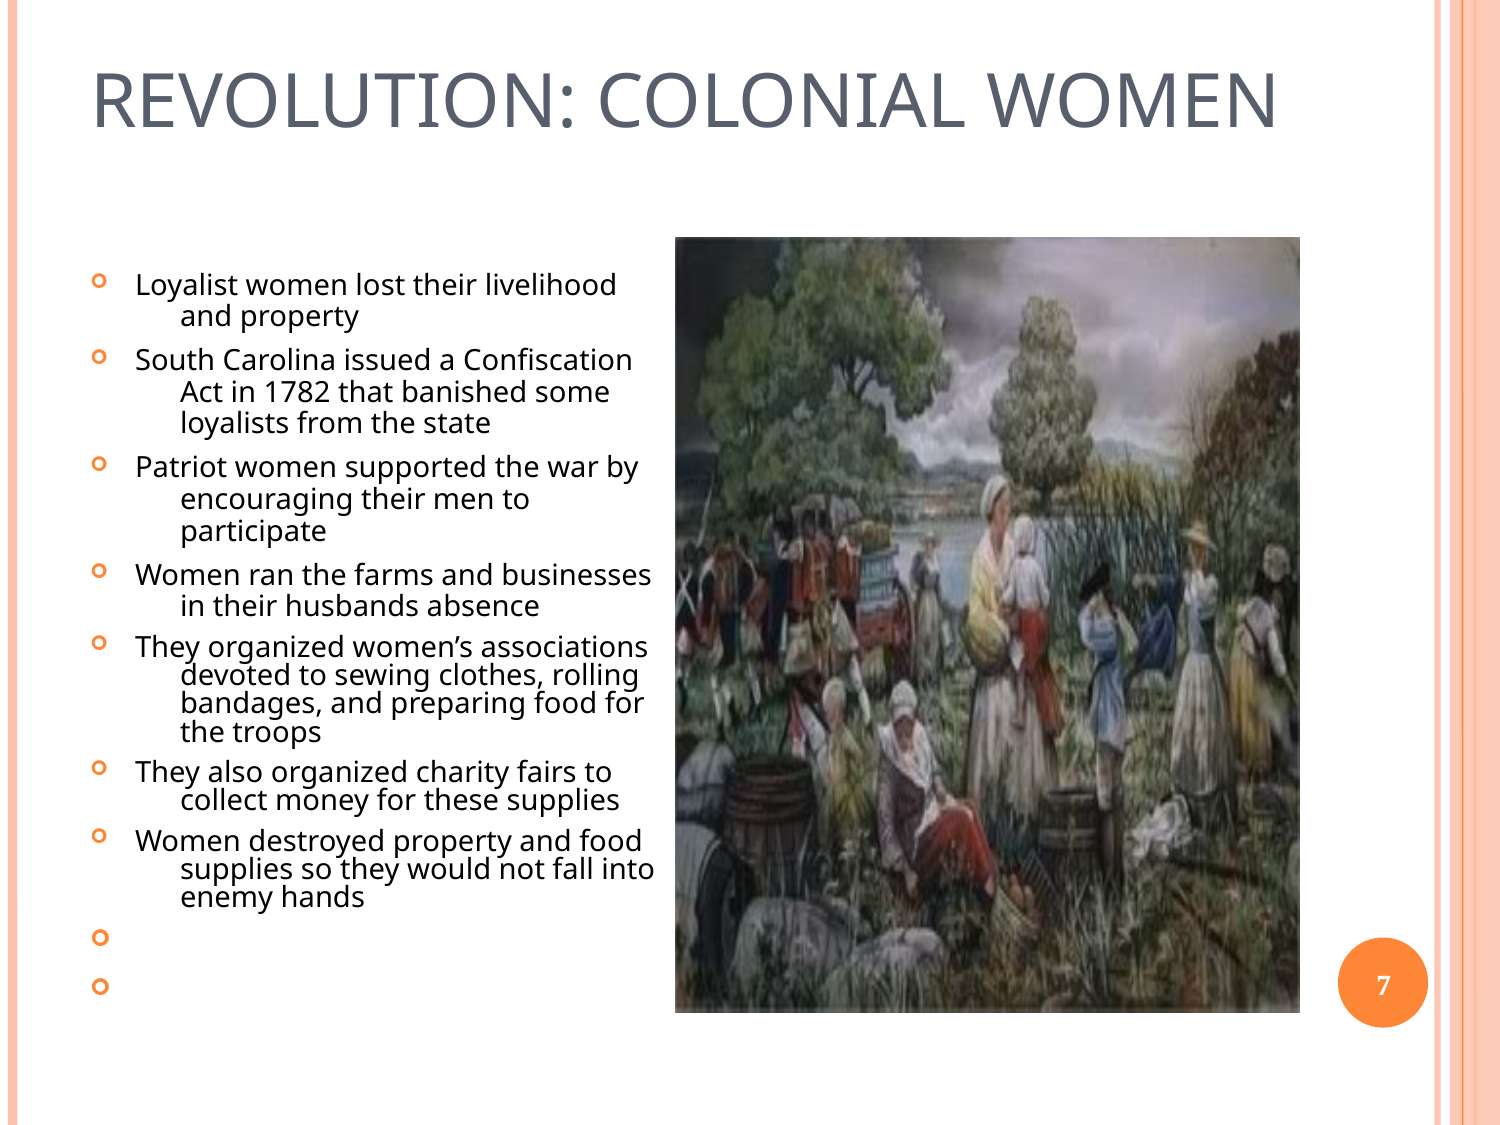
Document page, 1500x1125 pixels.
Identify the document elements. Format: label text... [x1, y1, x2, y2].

title Revolution: Colonial Women [75, 45, 1300, 175]
text_box [1333, 940, 1434, 1027]
picture [675, 237, 1300, 1013]
list Loyalist women lost their livelihood and property South Carolina issued a Confiscation Act in 1782 that banished some loyalists from the state Patriot women supported the war by encouraging their men to participate Women ran the farms and businesses in their husbands absence They organized women’s associations devoted to sewing clothes, rolling bandages, and preparing food for the troops They also organized charity fairs to collect money for these supplies Women destroyed property and food supplies so they would not fall into enemy hands [75, 262, 675, 1013]
